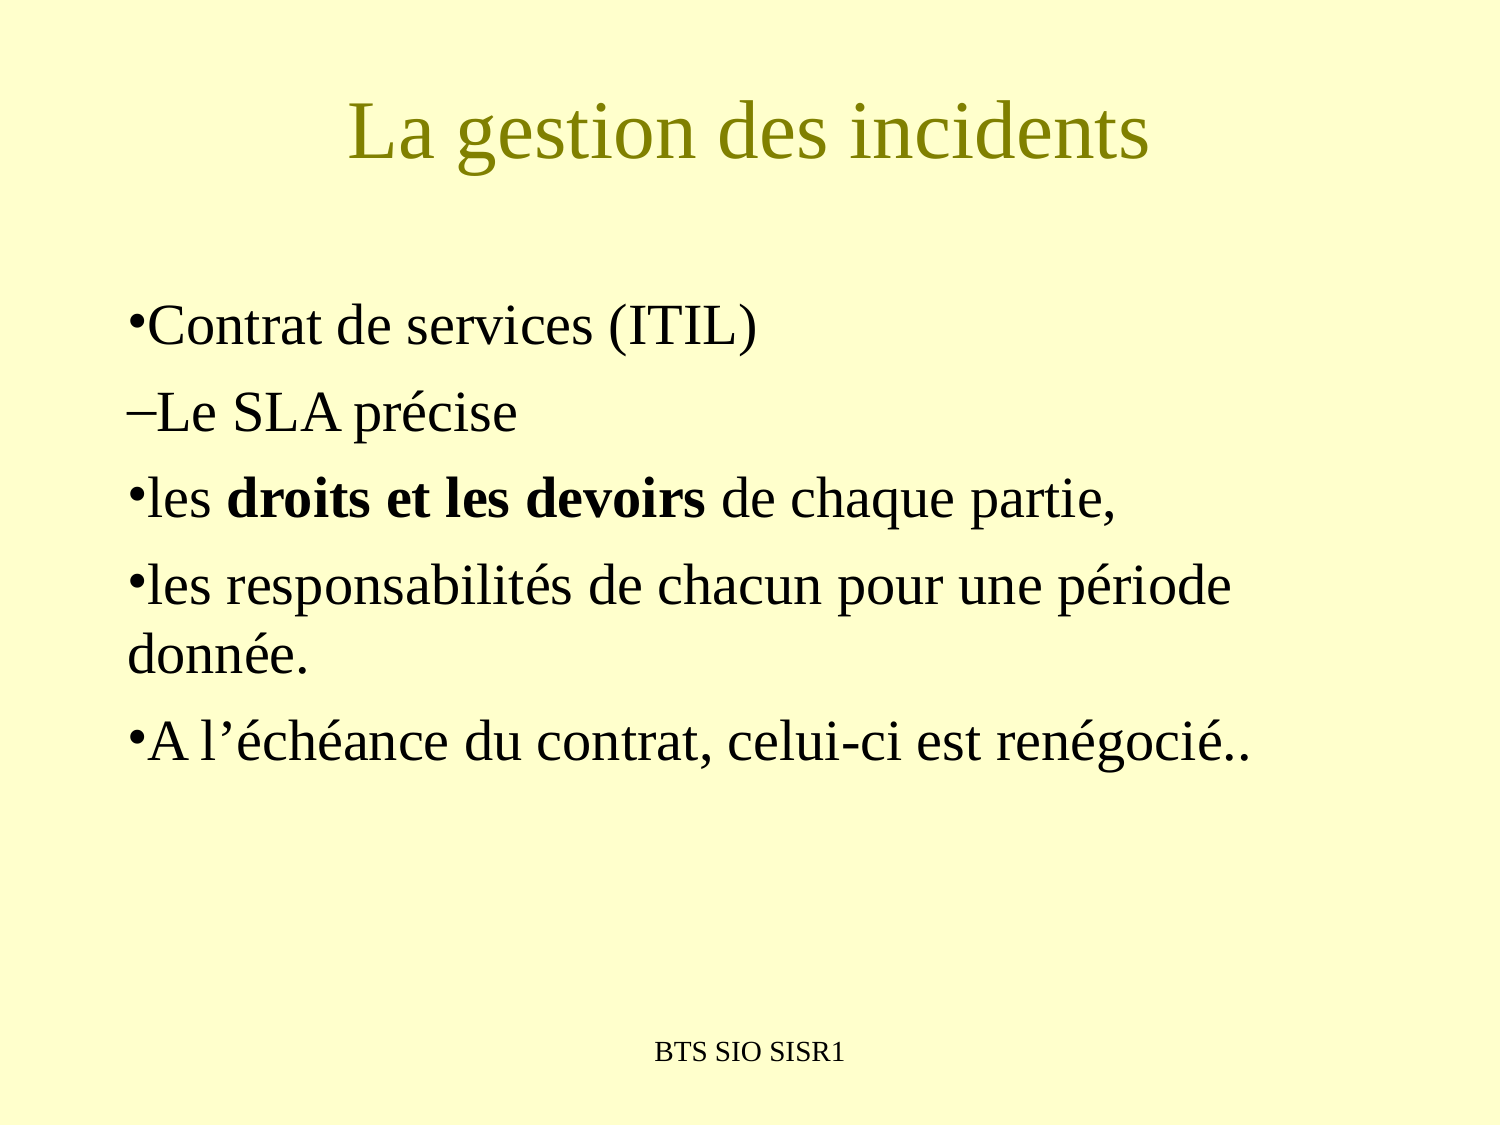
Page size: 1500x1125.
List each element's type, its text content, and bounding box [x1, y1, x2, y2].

text_box BTS SIO SISR1 [512, 1025, 988, 1101]
list Contrat de services (ITIL) Le SLA précise les droits et les devoirs de chaque partie, les responsabilités de chacun pour une période donnée. A l’échéance du contrat, celui-ci est renégocié.. [112, 278, 1388, 977]
